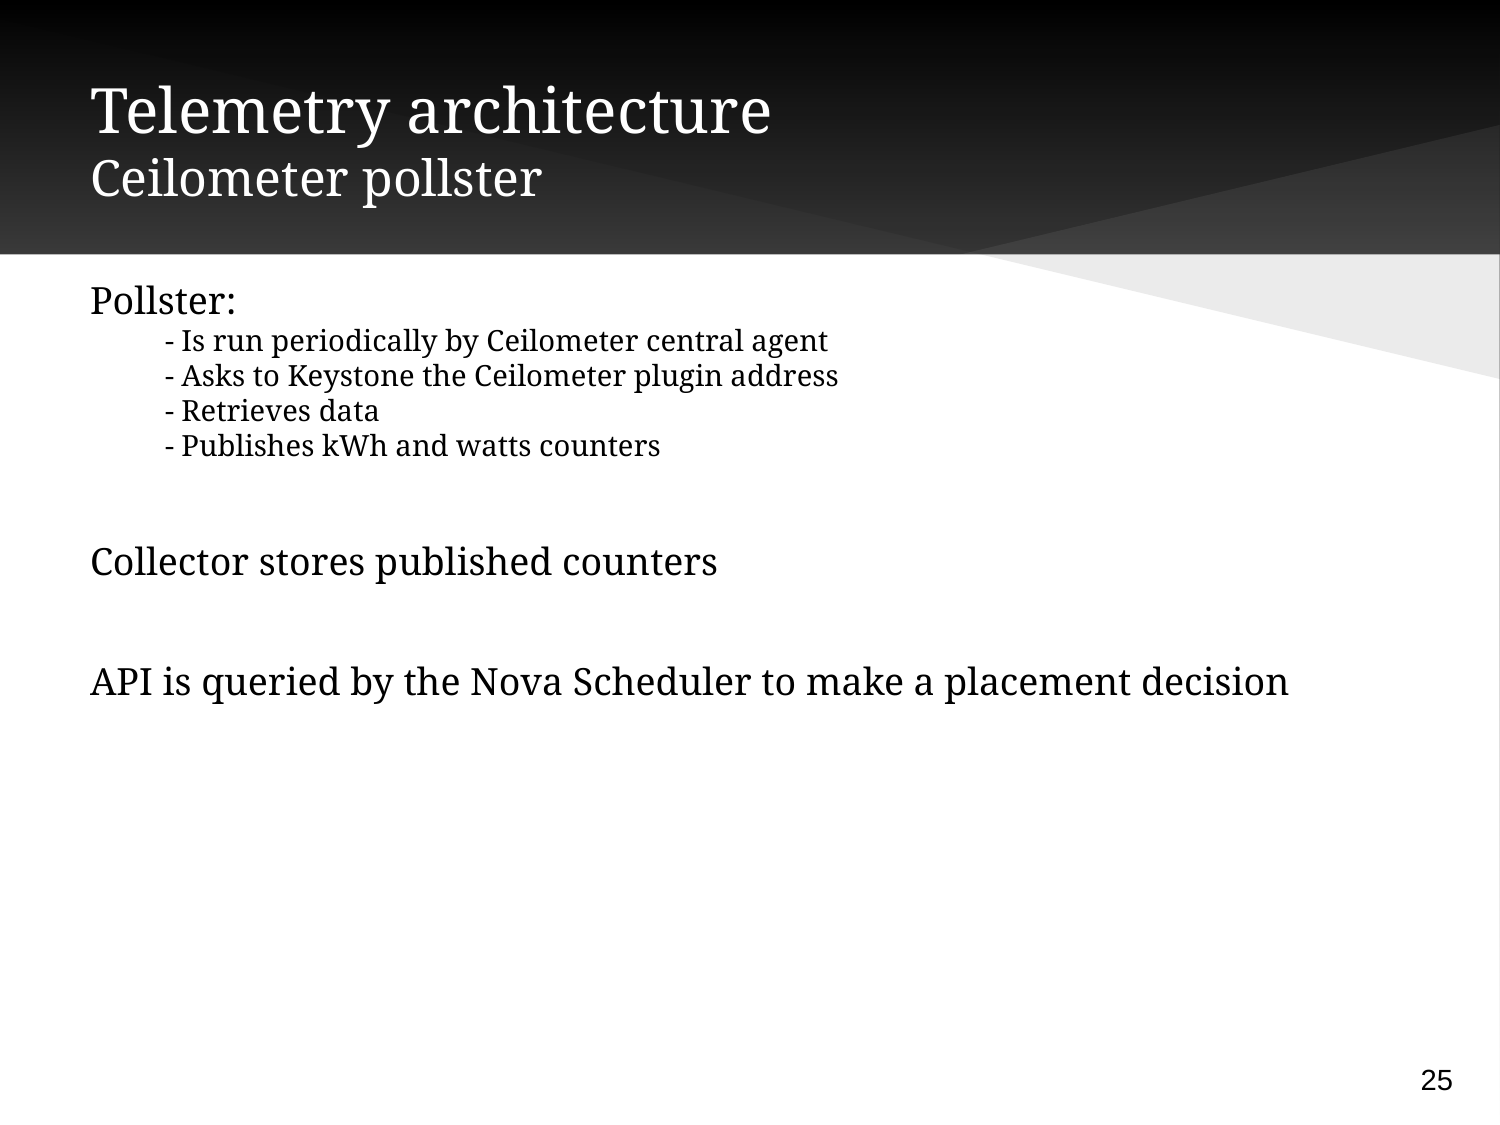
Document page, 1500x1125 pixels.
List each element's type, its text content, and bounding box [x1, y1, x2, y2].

list Pollster: - Is run periodically by Ceilometer central agent - Asks to Keystone the Ceilometer plugin address - Retrieves data - Publishes kWh and watts counters Collector stores published counters API is queried by the Nova Scheduler to make a placement decision [75, 262, 1425, 1078]
text_box 25 [1405, 1046, 1471, 1097]
title Telemetry architecture Ceilometer pollster [75, 45, 1425, 233]
